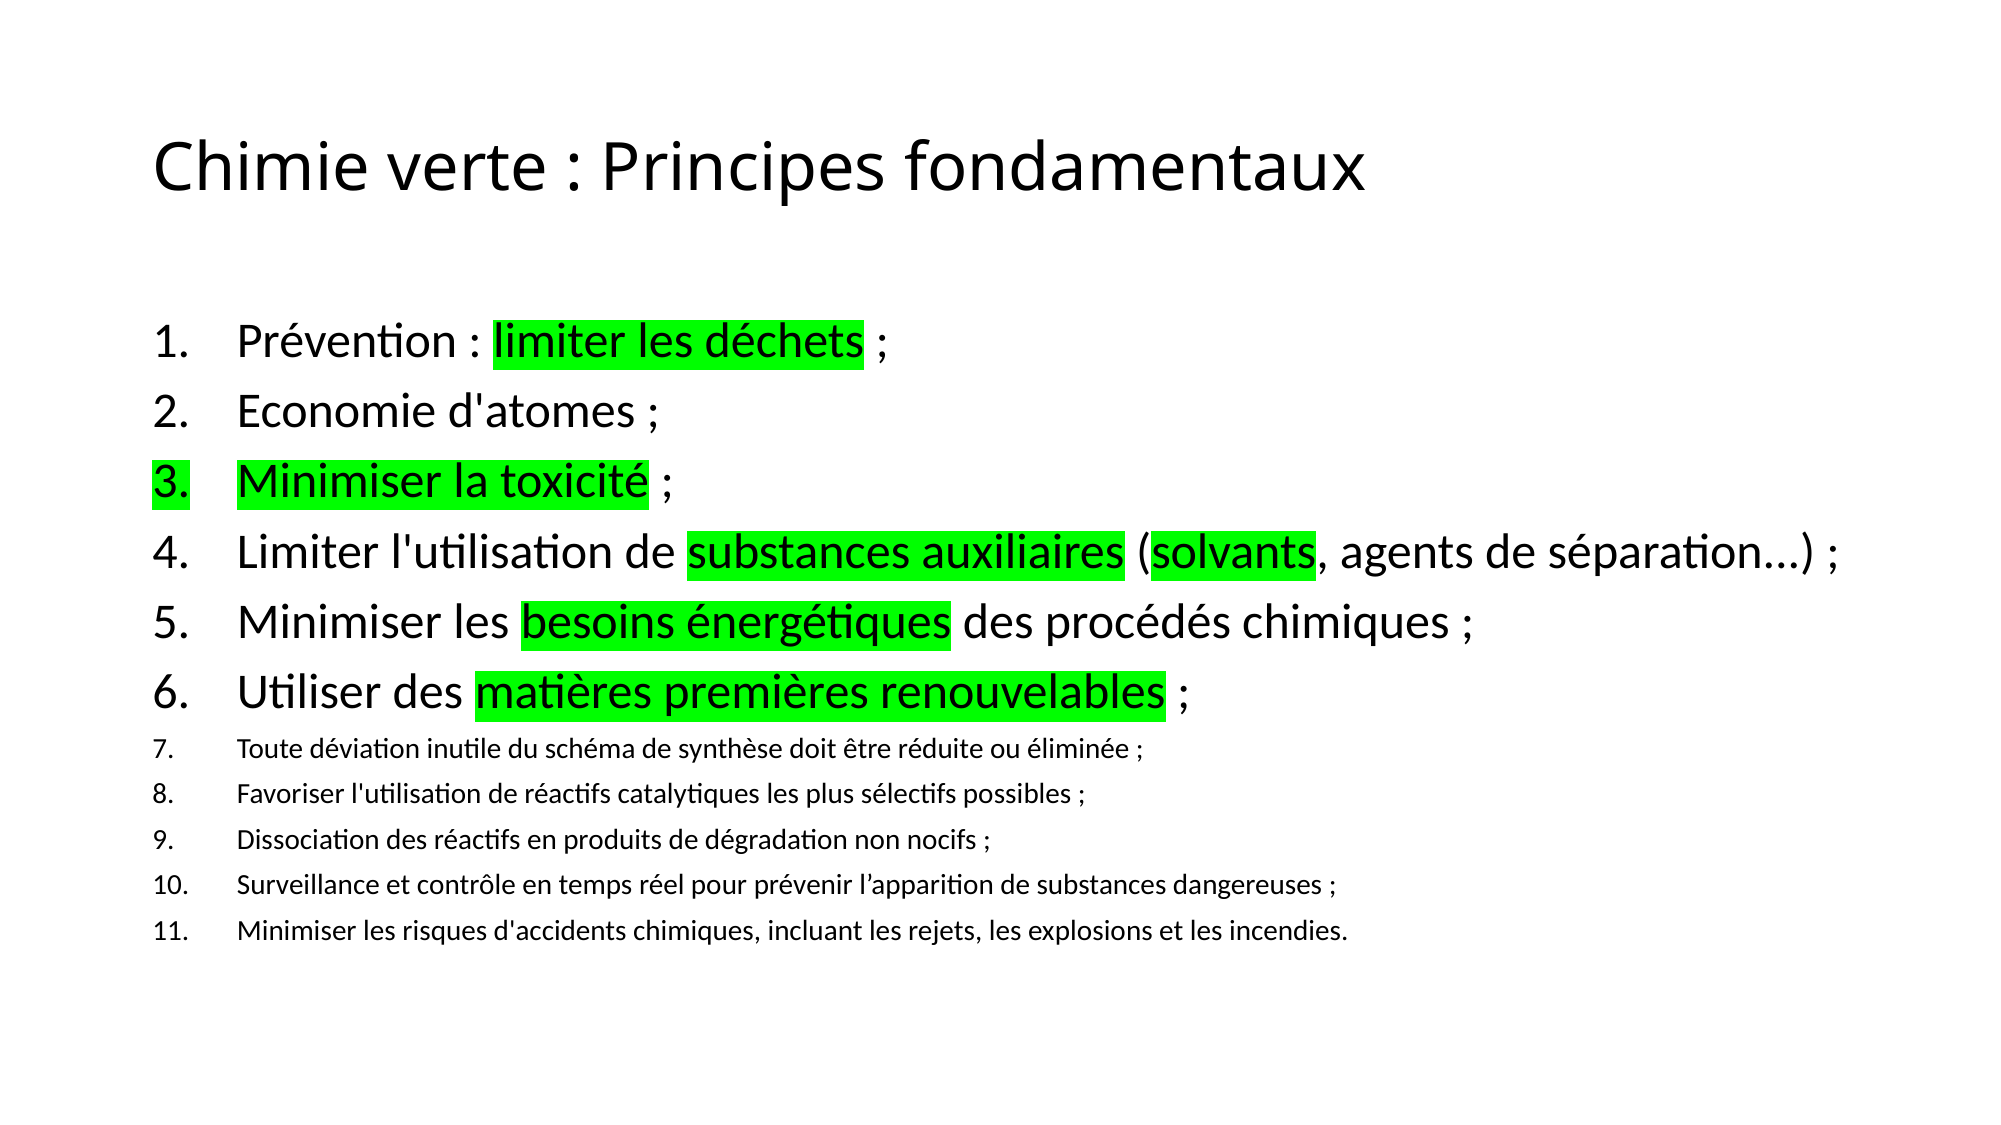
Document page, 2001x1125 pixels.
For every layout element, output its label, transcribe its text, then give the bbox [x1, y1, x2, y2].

title Chimie verte : Principes fondamentaux [137, 59, 1863, 278]
list Prévention : limiter les déchets ; Economie d'atomes ; Minimiser la toxicité ; Limiter l'utilisation de substances auxiliaires (solvants, agents de séparation...) ; Minimiser les besoins énergétiques des procédés chimiques ; Utiliser des matières premières renouvelables ; Toute déviation inutile du schéma de synthèse doit être réduite ou éliminée ; Favoriser l'utilisation de réactifs catalytiques les plus sélectifs possibles ; Dissociation des réactifs en produits de dégradation non nocifs ; Surveillance et contrôle en temps réel pour prévenir l’apparition de substances dangereuses ; Minimiser les risques d'accidents chimiques, incluant les rejets, les explosions et les incendies. [137, 299, 1863, 1014]
